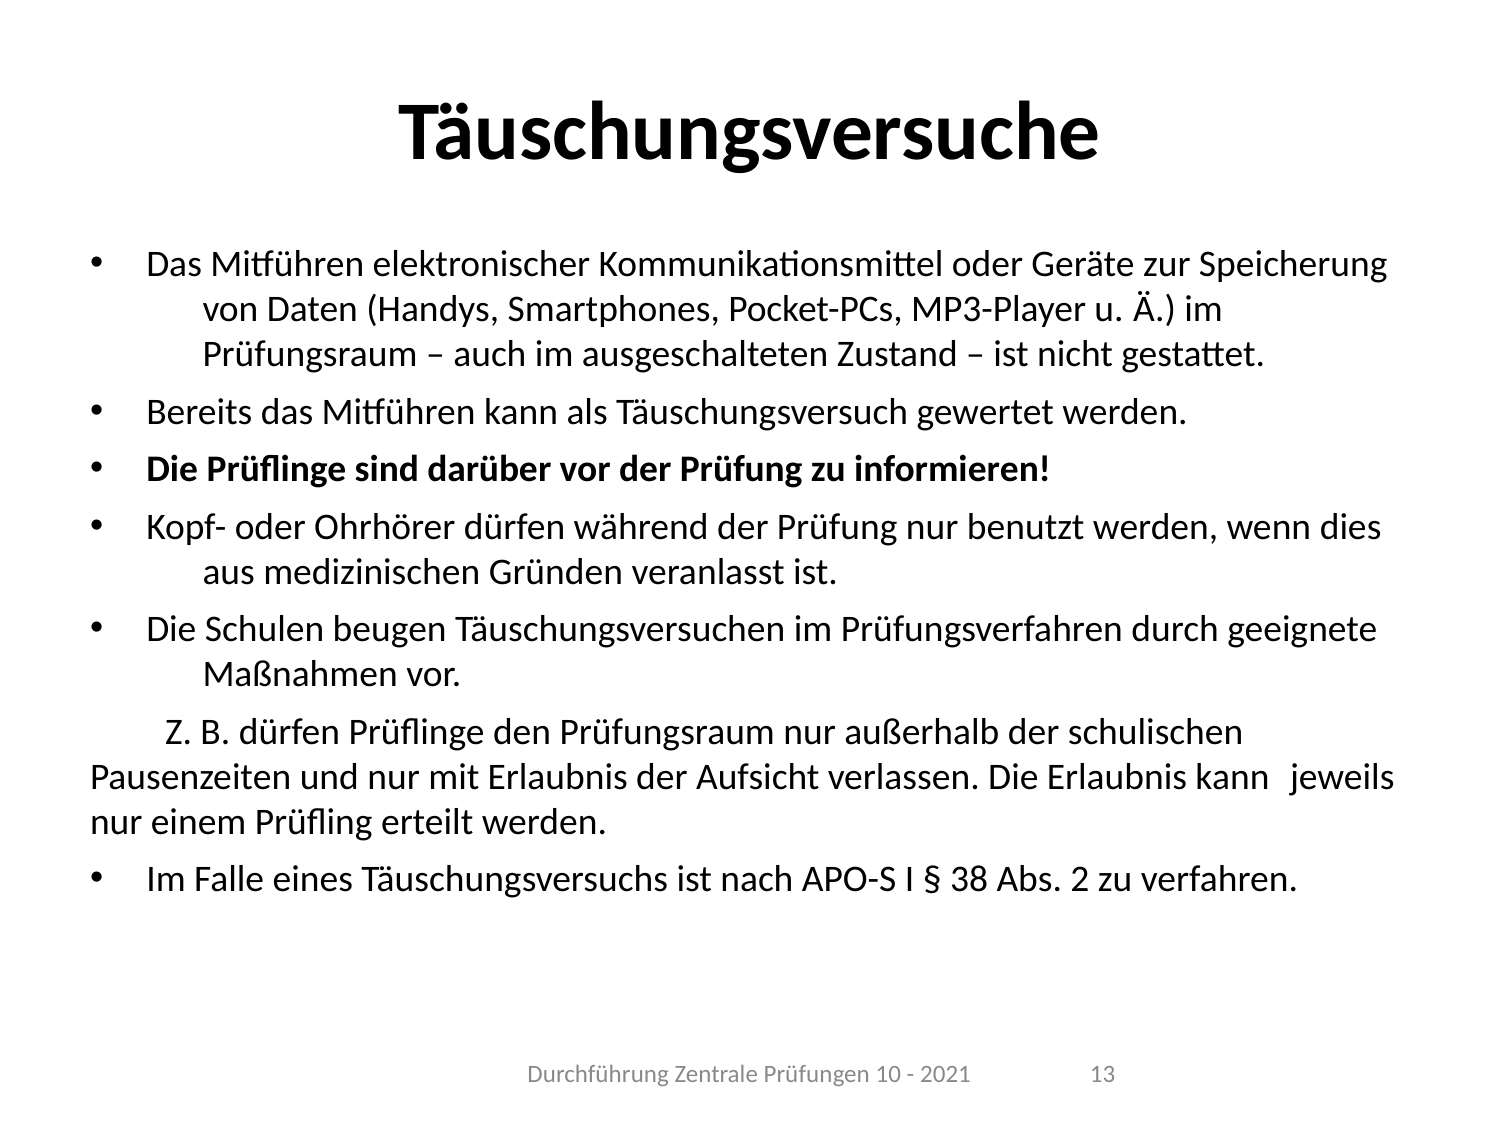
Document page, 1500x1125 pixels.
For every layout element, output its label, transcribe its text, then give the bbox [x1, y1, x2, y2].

text_box Durchführung Zentrale Prüfungen 10 - 2021 [512, 1042, 988, 1103]
list Das Mitführen elektronischer Kommunikationsmittel oder Geräte zur Speicherung von Daten (Handys, Smartphones, Pocket-PCs, MP3-Player u. Ä.) im Prüfungsraum – auch im ausgeschalteten Zustand – ist nicht gestattet. Bereits das Mitführen kann als Täuschungsversuch gewertet werden. Die Prüflinge sind darüber vor der Prüfung zu informieren! Kopf- oder Ohrhörer dürfen während der Prüfung nur benutzt werden, wenn dies aus medizinischen Gründen veranlasst ist. Die Schulen beugen Täuschungsversuchen im Prüfungsverfahren durch geeignete Maßnahmen vor. Z. B. dürfen Prüflinge den Prüfungsraum nur außerhalb der schulischen Pausenzeiten und nur mit Erlaubnis der Aufsicht verlassen. Die Erlaubnis kann jeweils nur einem Prüfling erteilt werden. Im Falle eines Täuschungsversuchs ist nach APO-S I § 38 Abs. 2 zu verfahren. [75, 231, 1426, 1005]
title Täuschungsversuche [75, 45, 1426, 209]
text_box 13 [1074, 1042, 1426, 1103]
